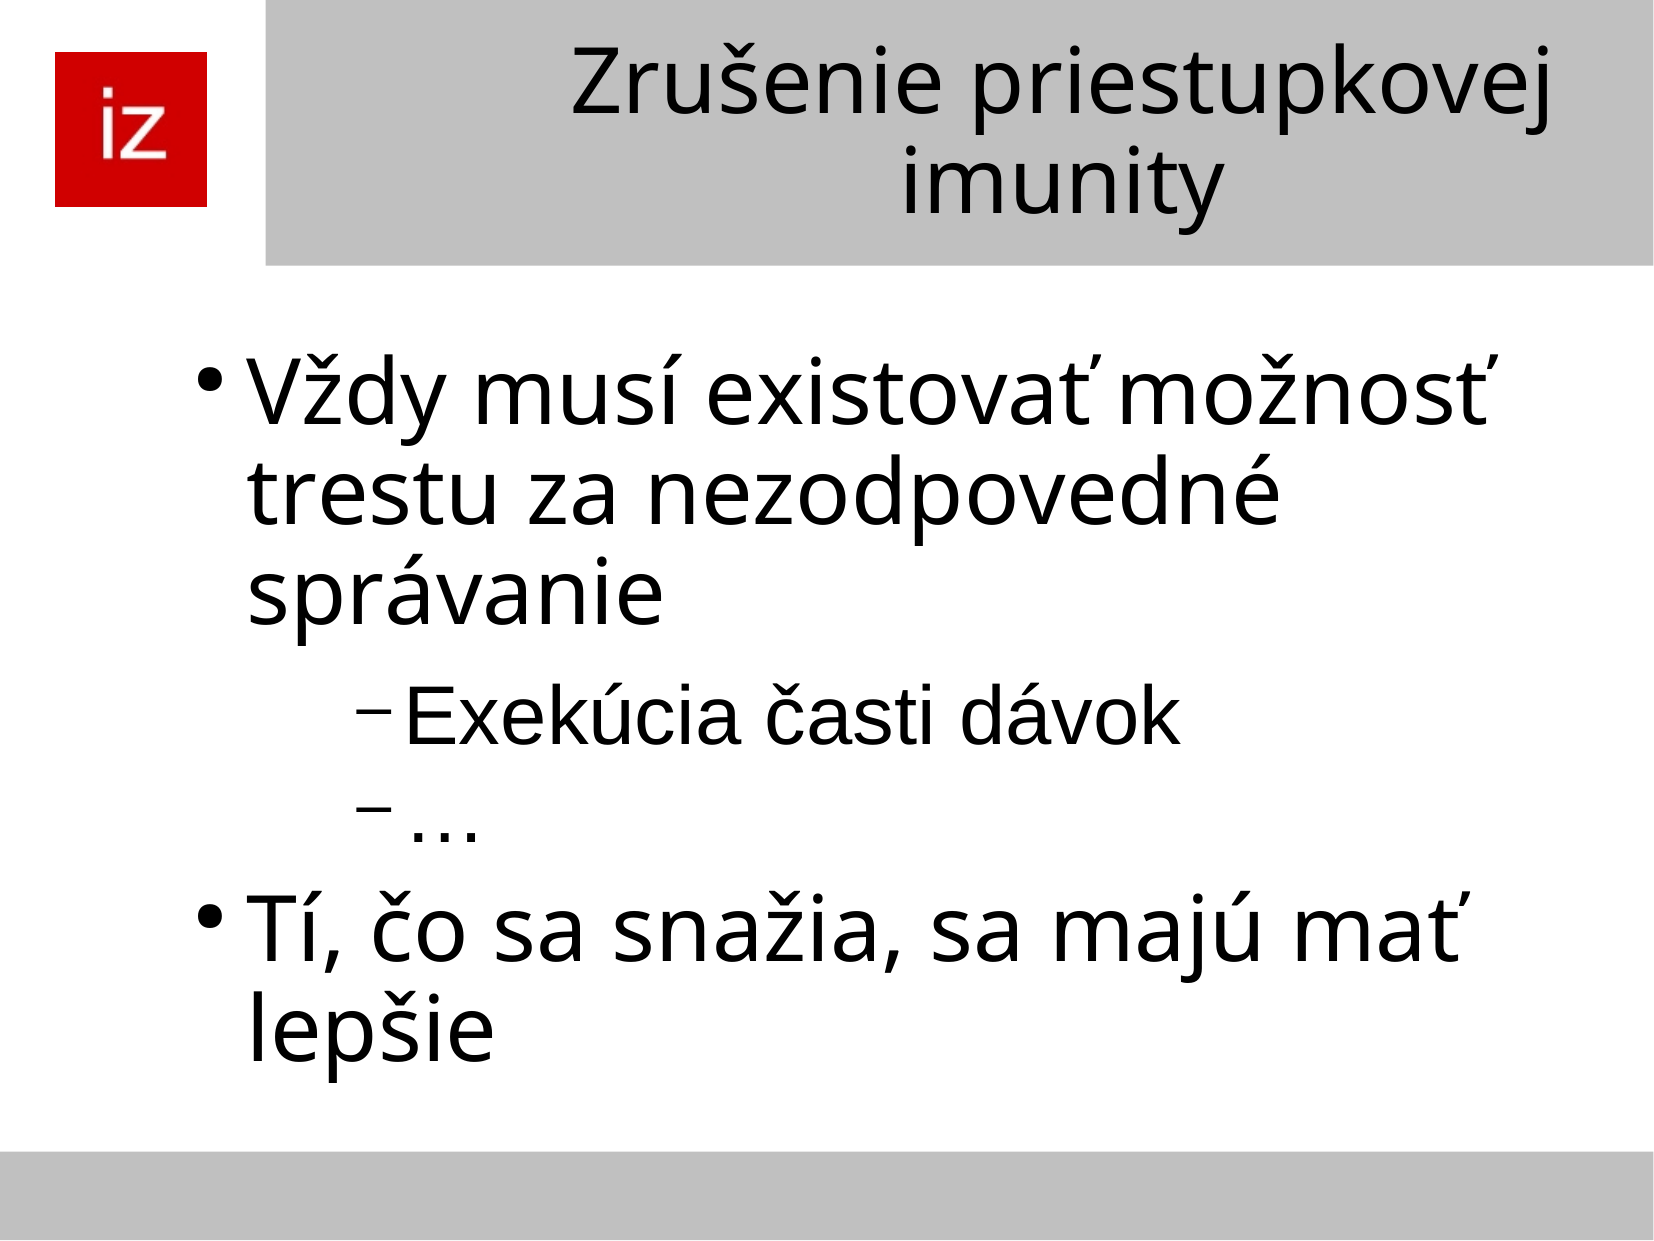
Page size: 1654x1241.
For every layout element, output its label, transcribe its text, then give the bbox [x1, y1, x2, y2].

list Vždy musí existovať možnosť trestu za nezodpovedné správanie Exekúcia časti dávok … Tí, čo sa snažia, sa majú mať lepšie [121, 344, 1533, 1126]
title Zrušenie priestupkovej imunity [561, 29, 1565, 237]
picture [55, 52, 207, 207]
